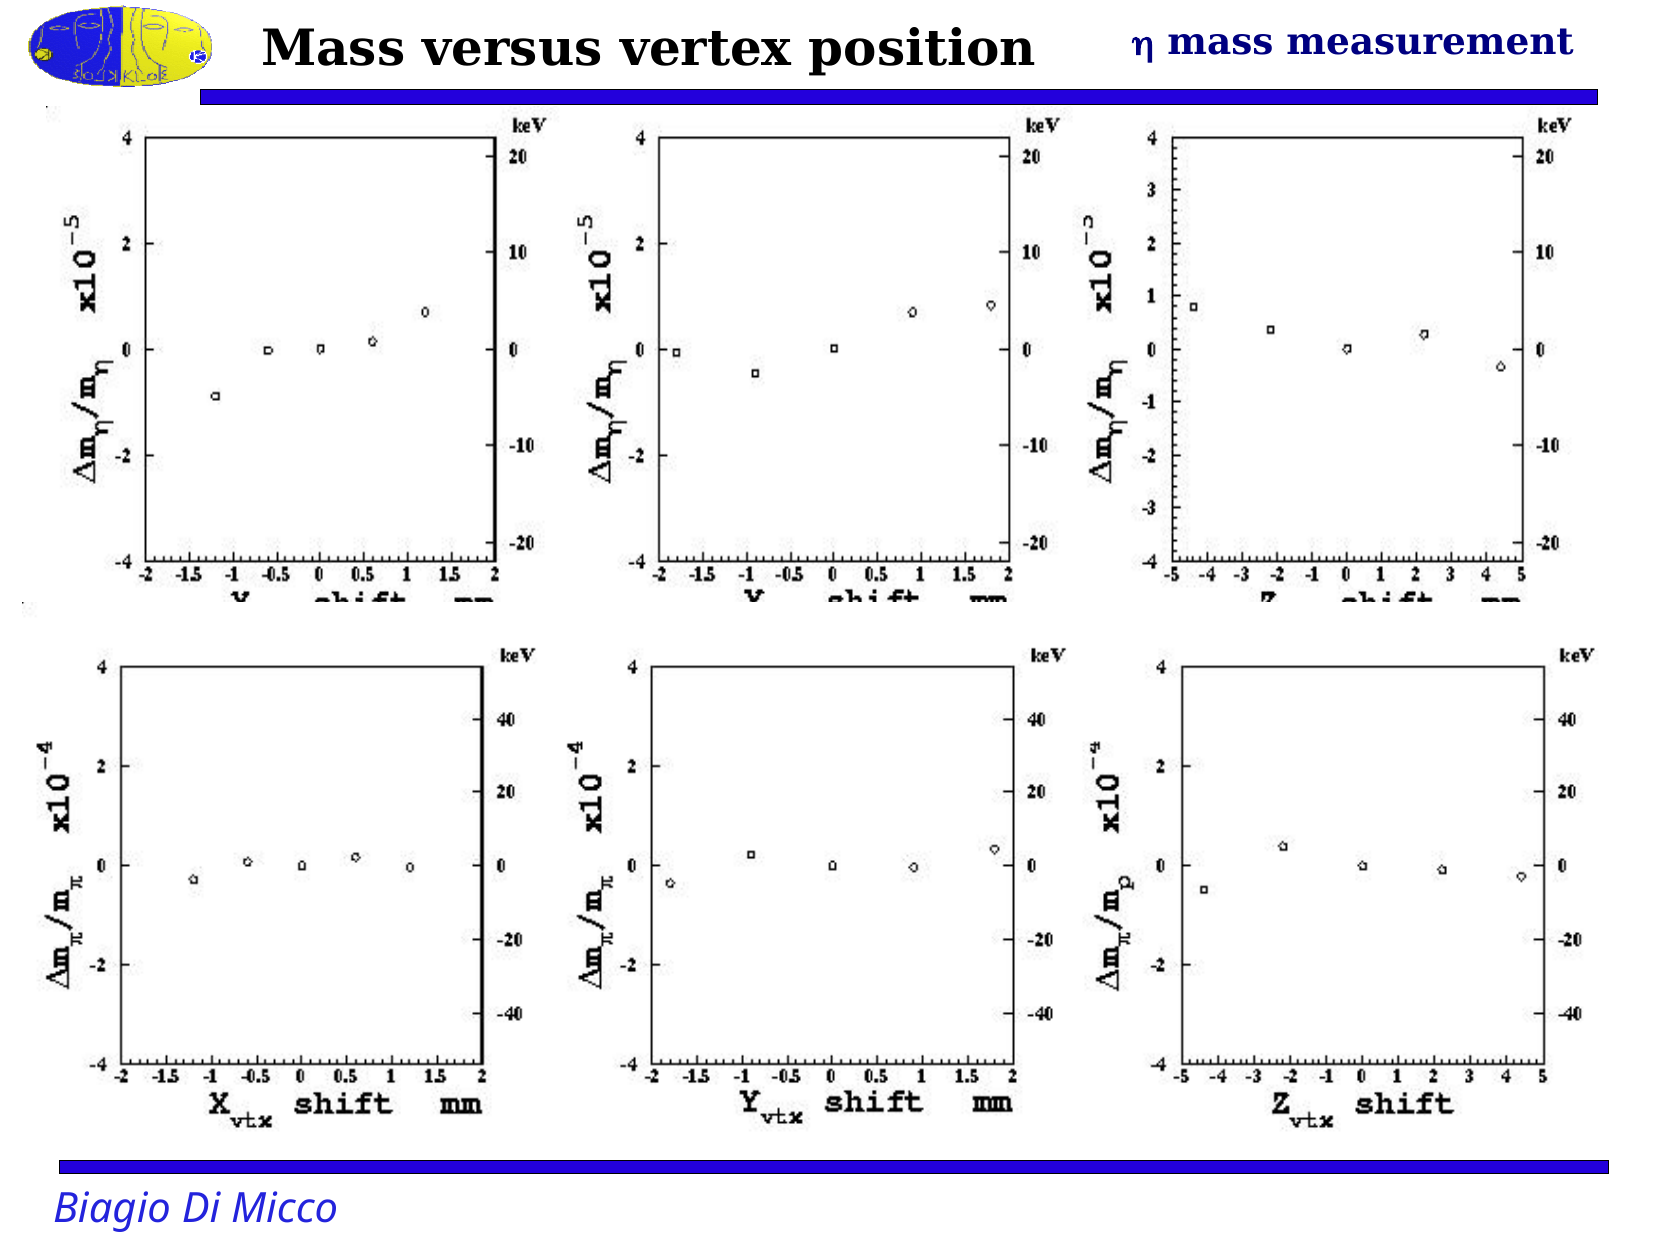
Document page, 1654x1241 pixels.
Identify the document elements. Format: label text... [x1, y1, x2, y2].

picture [22, 106, 1627, 1159]
text_box Mass versus vertex position [261, 18, 1094, 78]
picture [20, 2, 220, 89]
